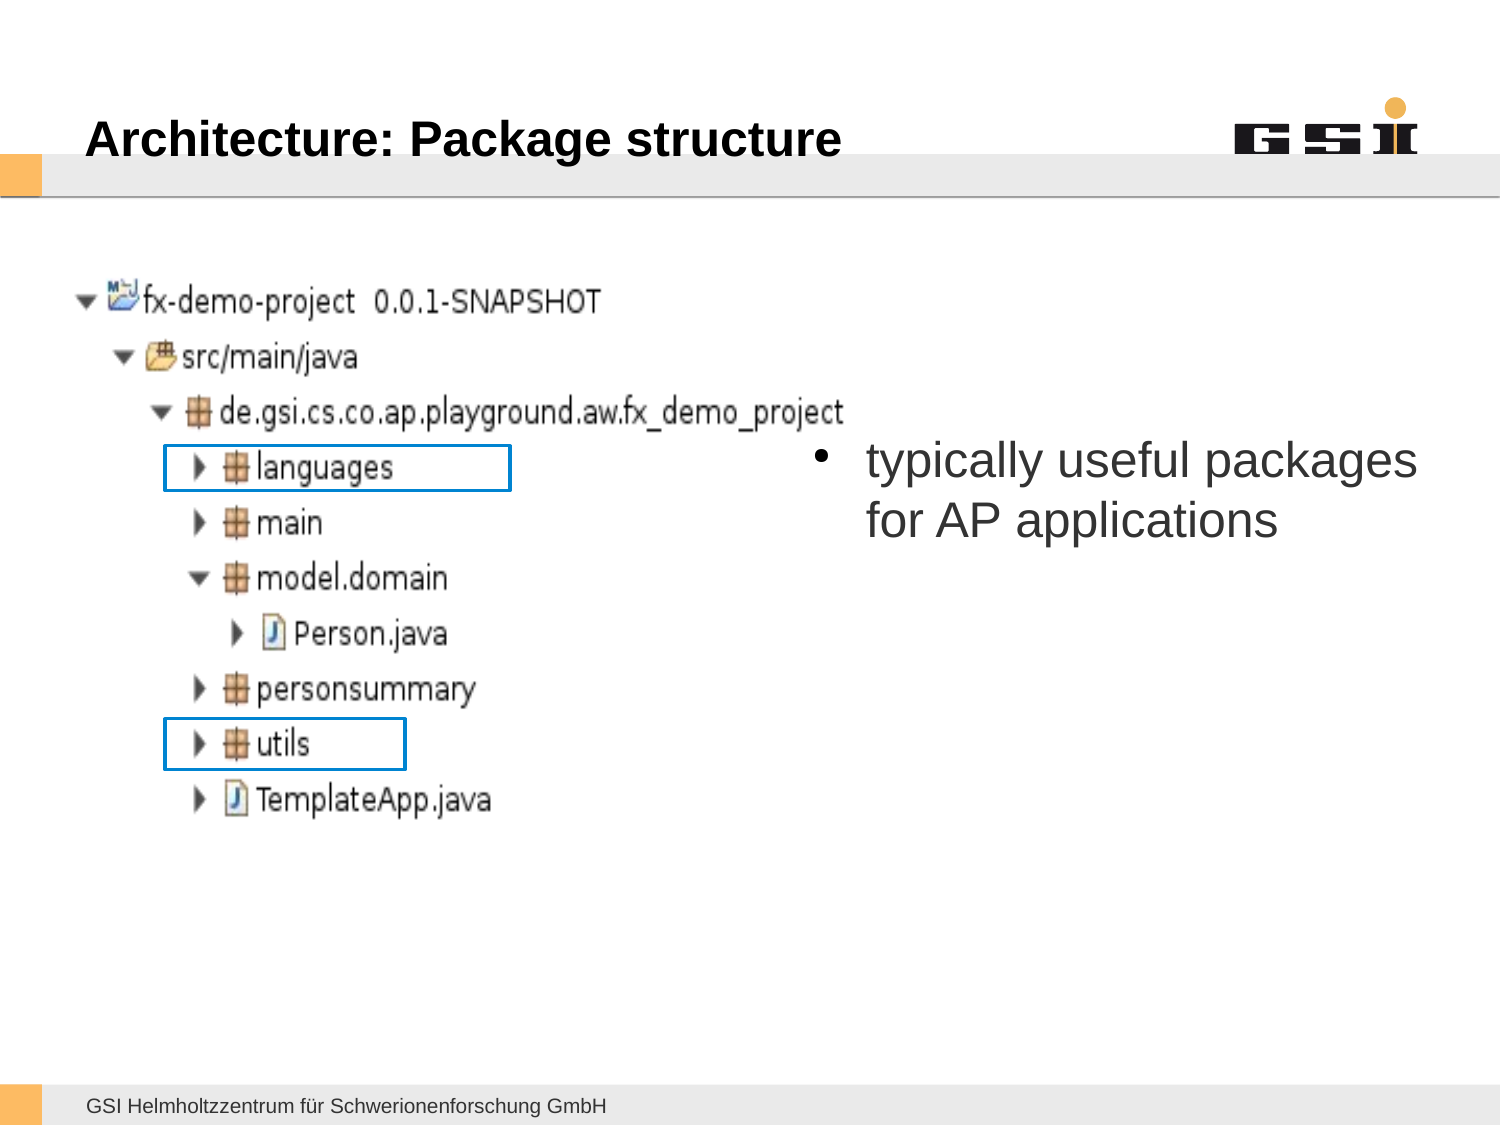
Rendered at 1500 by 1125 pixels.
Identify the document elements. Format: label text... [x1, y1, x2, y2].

list typically useful packages for AP applications [780, 420, 1456, 1043]
title Architecture: Package structure [69, 44, 986, 174]
picture [1233, 95, 1419, 154]
picture [67, 269, 856, 826]
